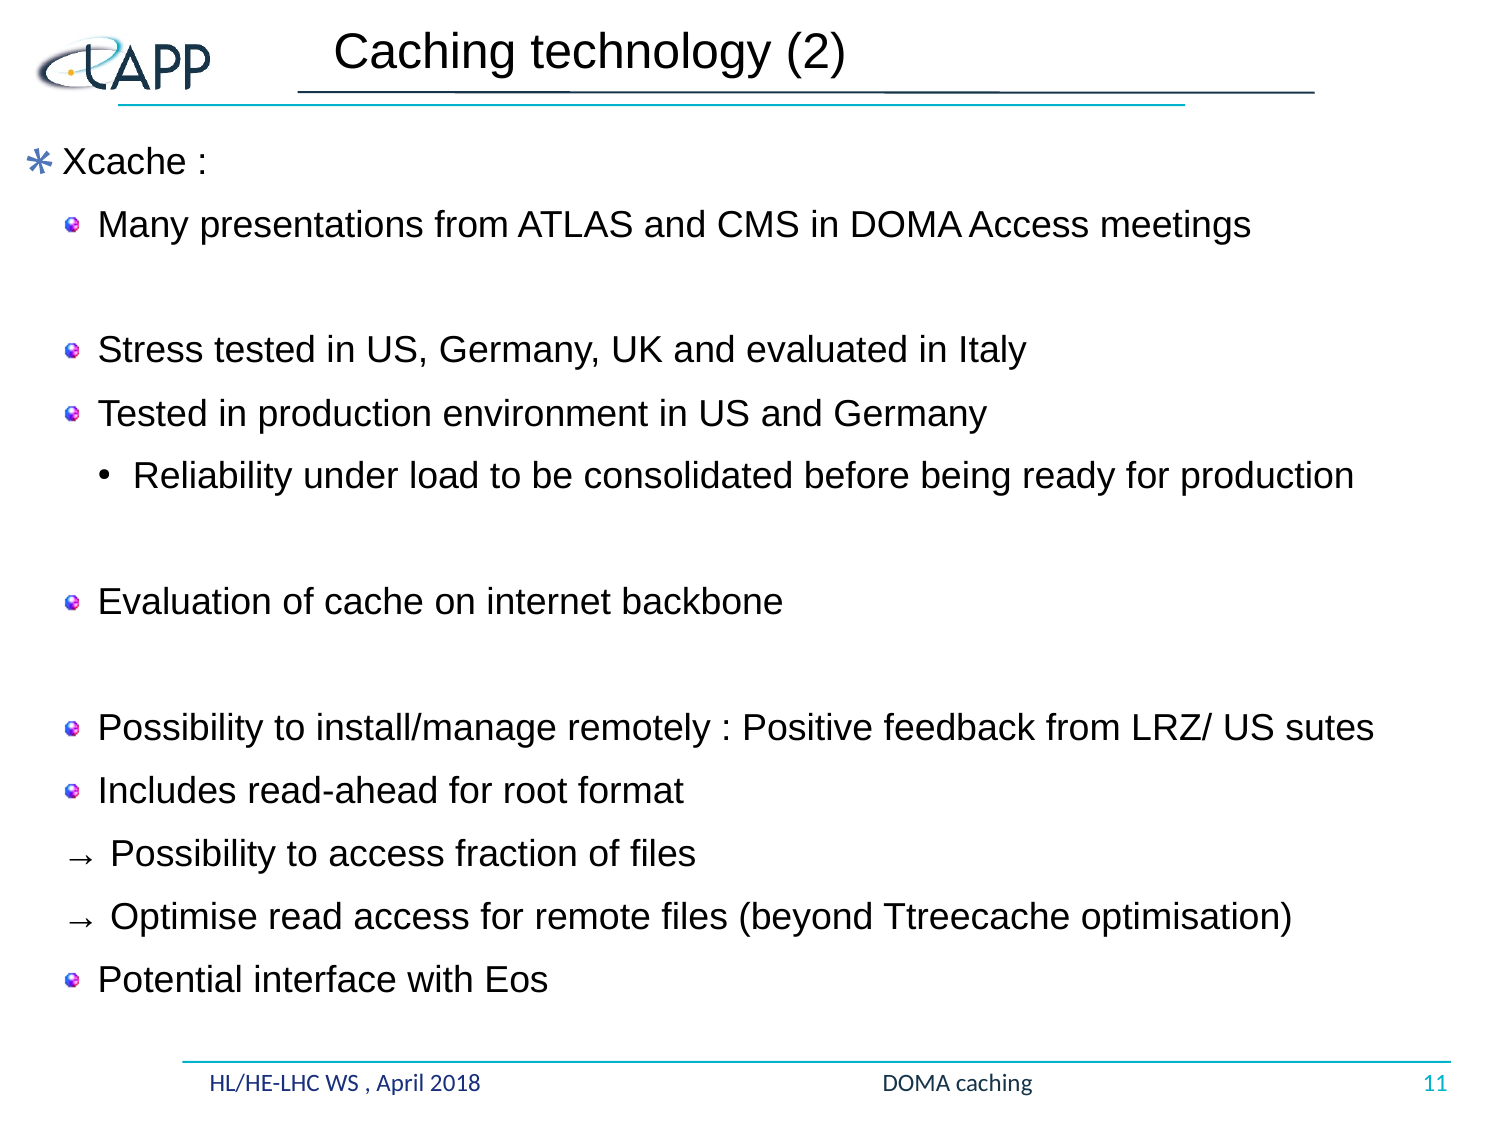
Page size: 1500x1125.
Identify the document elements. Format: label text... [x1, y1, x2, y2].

slide_number 1 [1293, 1071, 1463, 1111]
title Caching technology (2) [318, 11, 1288, 86]
text_box DOMA caching [704, 1058, 1211, 1111]
slide_number HL/HE-LHC WS , April 2018 [194, 1071, 628, 1111]
text_box Xcache : Many presentations from ATLAS and CMS in DOMA Access meetings Stress tested in US, Germany, UK and evaluated in Italy Tested in production environment in US and Germany Reliability under load to be consolidated before being ready for production Evaluation of cache on internet backbone Possibility to install/manage remotely : Positive feedback from LRZ/ US sutes Includes read-ahead for root format → Possibility to access fraction of files → Optimise read access for remote files (beyond Ttreecache optimisation) Potential interface with Eos [11, 111, 1489, 1071]
picture [32, 33, 210, 93]
